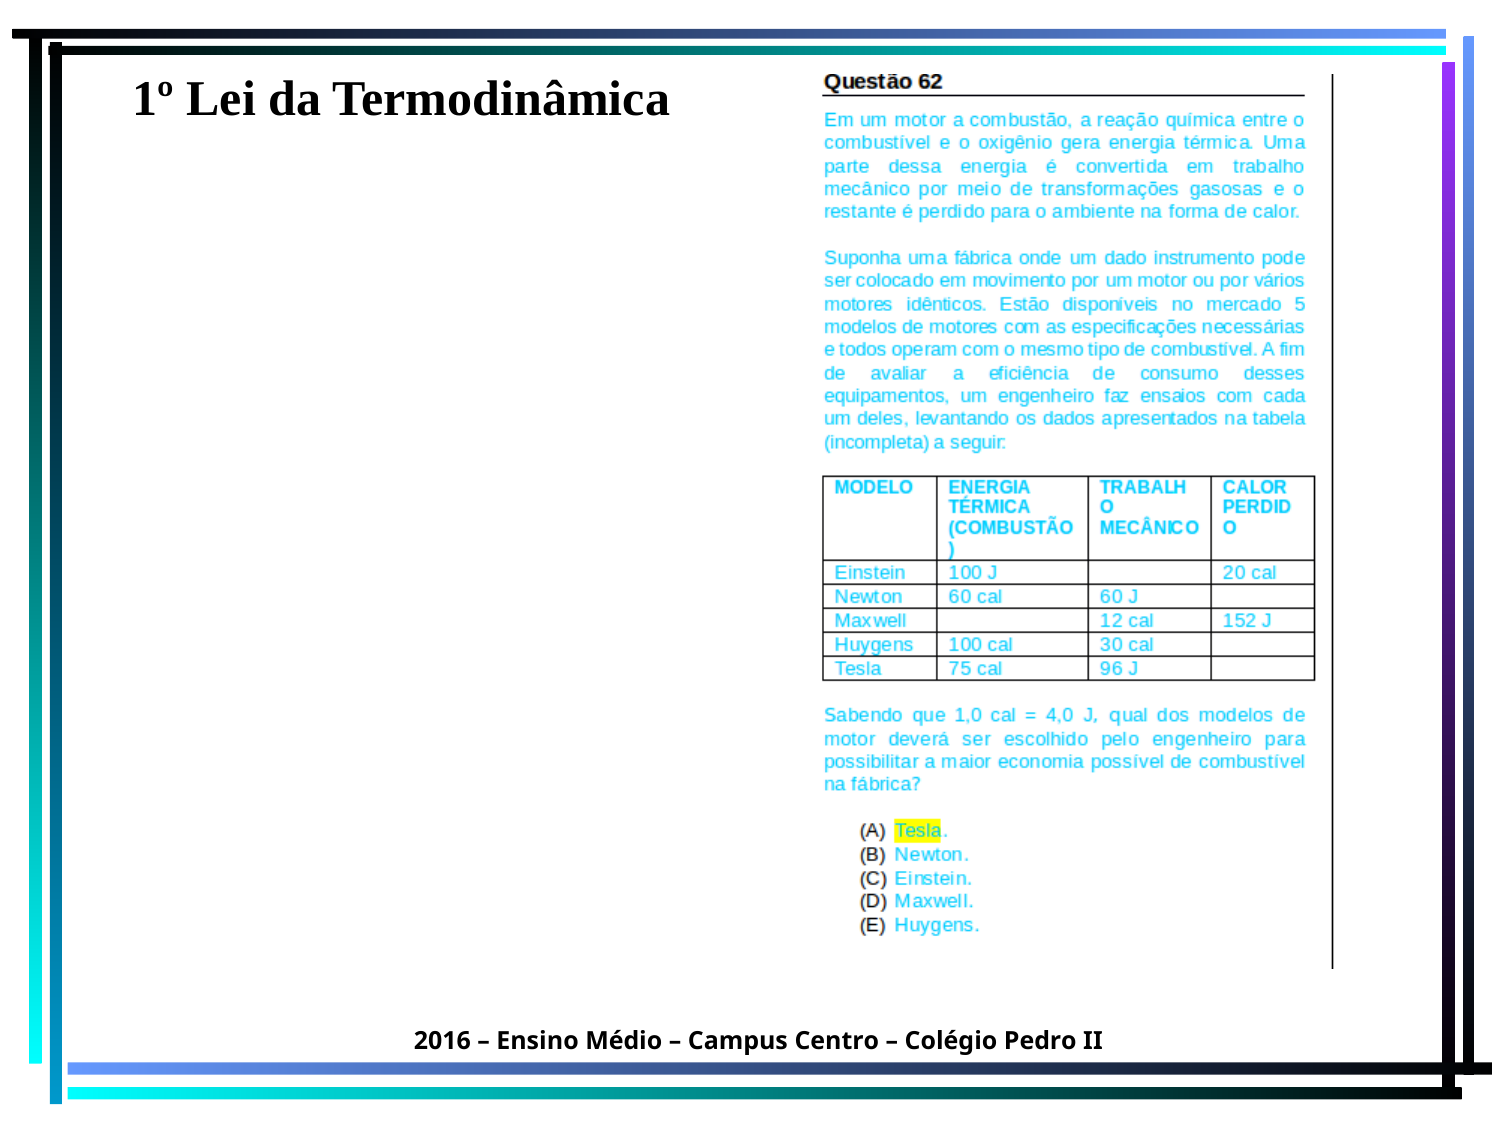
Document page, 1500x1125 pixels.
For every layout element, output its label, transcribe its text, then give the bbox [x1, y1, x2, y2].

text_box 2016 – Ensino Médio – Campus Centro – Colégio Pedro II [399, 1018, 1119, 1064]
title 1º Lei da Termodinâmica [94, 59, 709, 142]
picture [0, 0, 1500, 1125]
